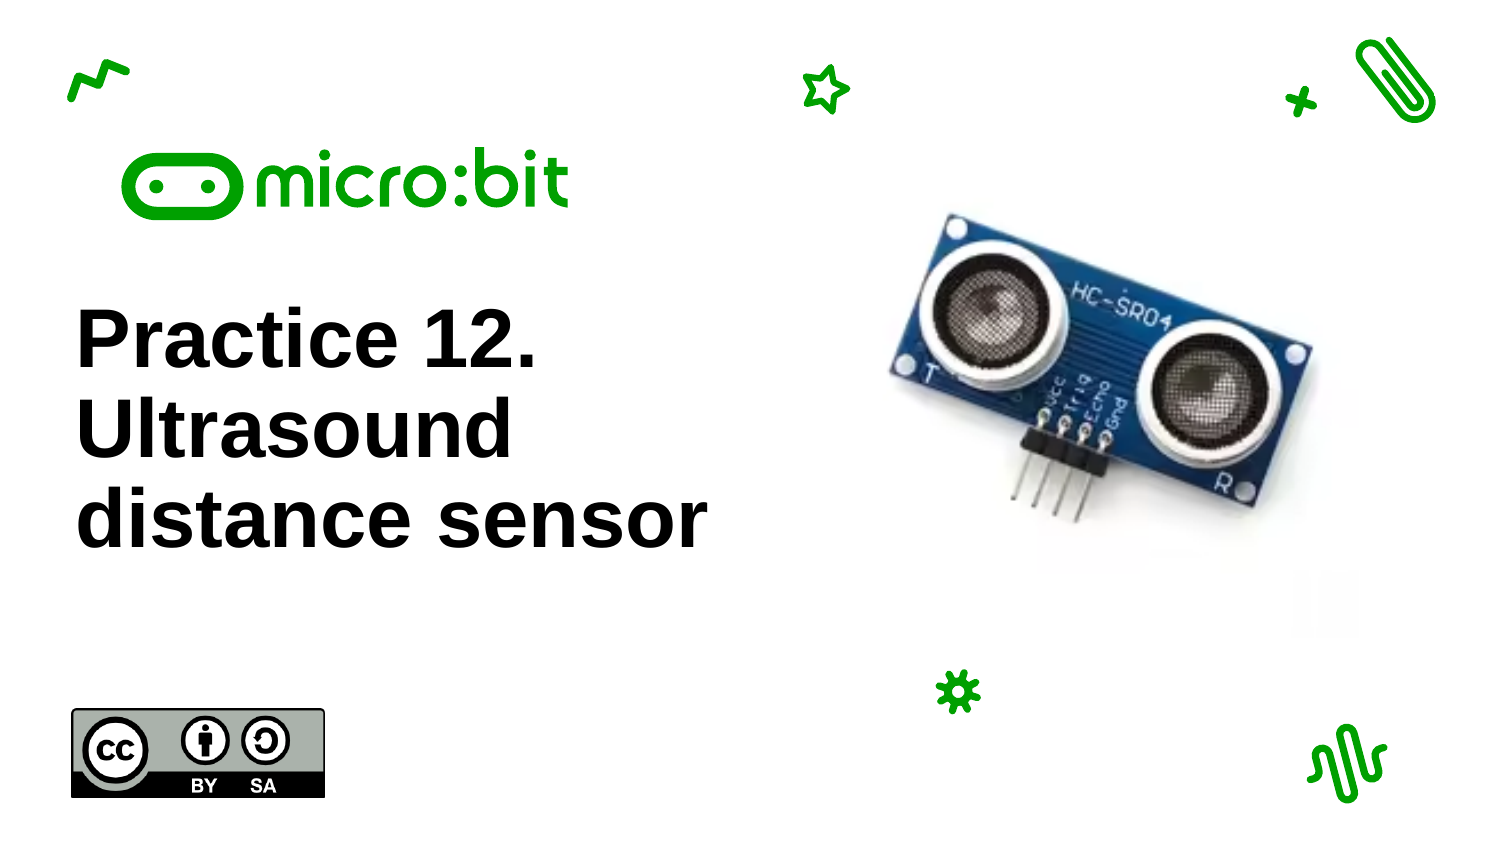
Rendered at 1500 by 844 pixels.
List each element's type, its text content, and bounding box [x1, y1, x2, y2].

picture [935, 669, 981, 715]
title Practice 12. Ultrasound distance sensor [75, 295, 856, 477]
picture [856, 135, 1359, 638]
picture [1351, 25, 1442, 136]
picture [1279, 80, 1323, 124]
picture [66, 58, 131, 103]
picture [1297, 714, 1397, 813]
picture [71, 708, 325, 798]
picture [802, 63, 851, 115]
